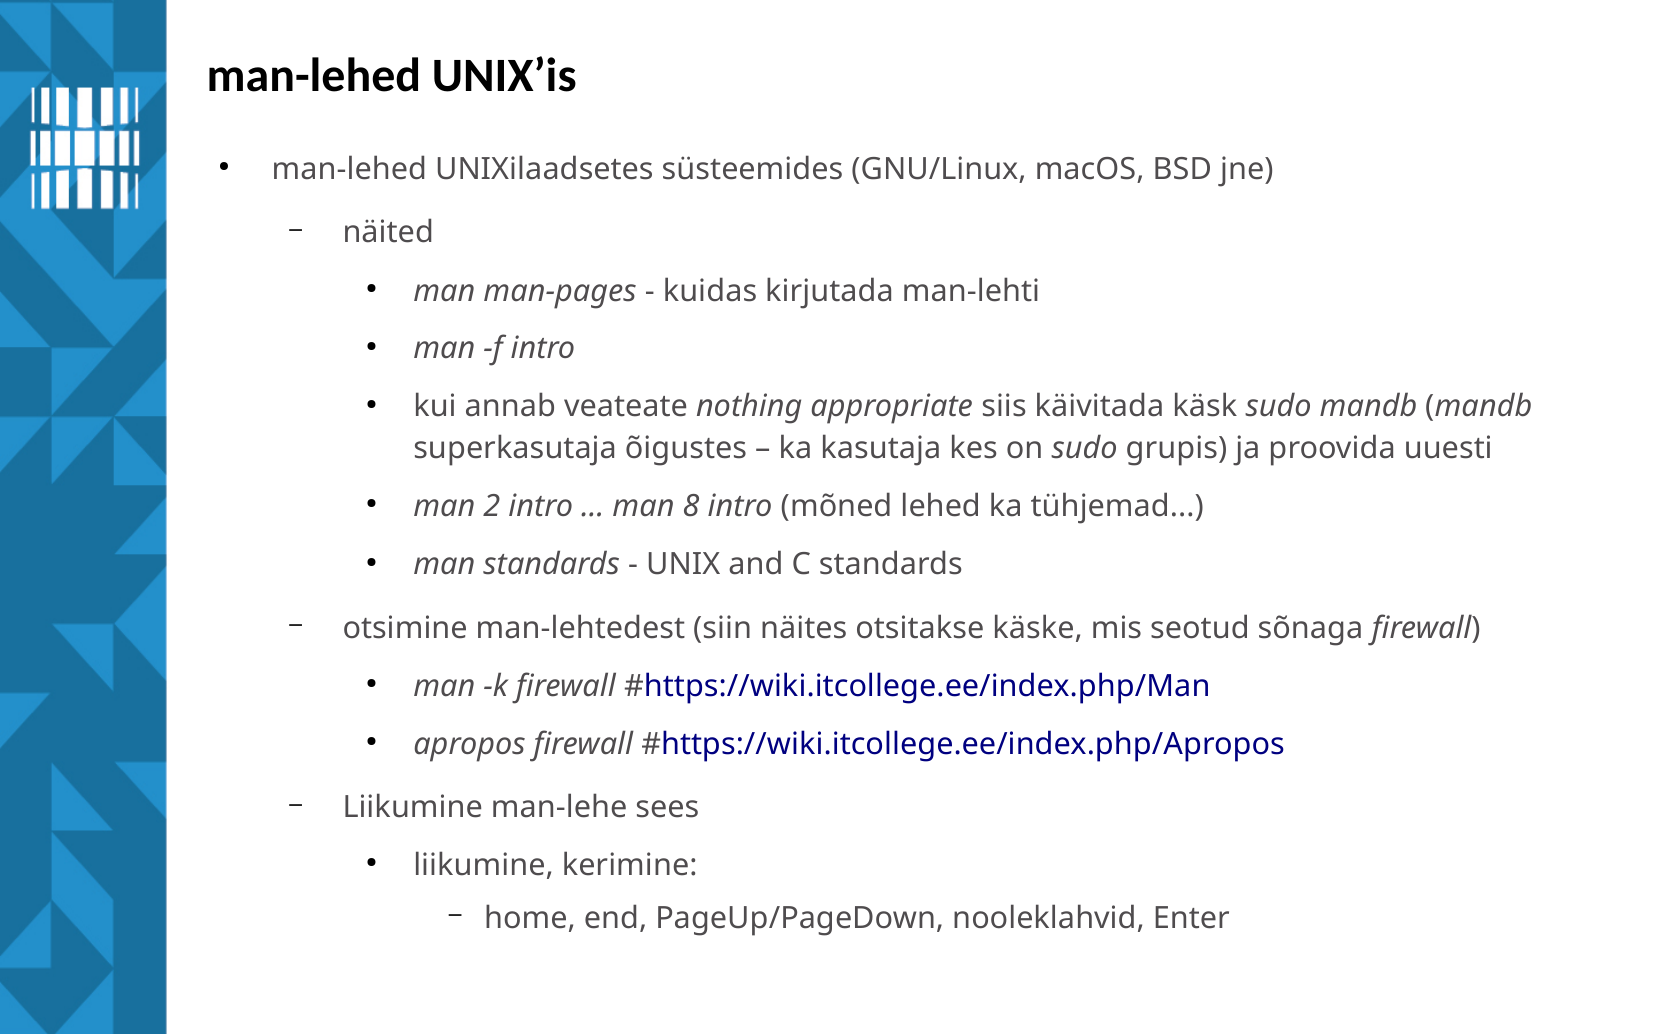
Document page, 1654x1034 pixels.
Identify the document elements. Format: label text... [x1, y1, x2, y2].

title man-lehed UNIX’is [206, 41, 1430, 119]
picture [42, 108, 132, 208]
list man-lehed UNIXilaadsetes süsteemides (GNU/Linux, macOS, BSD jne) näited man man-pages - kuidas kirjutada man-lehti man -f intro kui annab veateate nothing appropriate siis käivitada käsk sudo mandb (mandb superkasutaja õigustes – ka kasutaja kes on sudo grupis) ja proovida uuesti man 2 intro ... man 8 intro (mõned lehed ka tühjemad...) man standards - UNIX and C standards otsimine man-lehtedest (siin näites otsitakse käske, mis seotud sõnaga firewall) man -k firewall #https://wiki.itcollege.ee/index.php/Man apropos firewall #https://wiki.itcollege.ee/index.php/Apropos Liikumine man-lehe sees liikumine, kerimine: home, end, PageUp/PageDown, nooleklahvid, Enter [200, 146, 1607, 1004]
